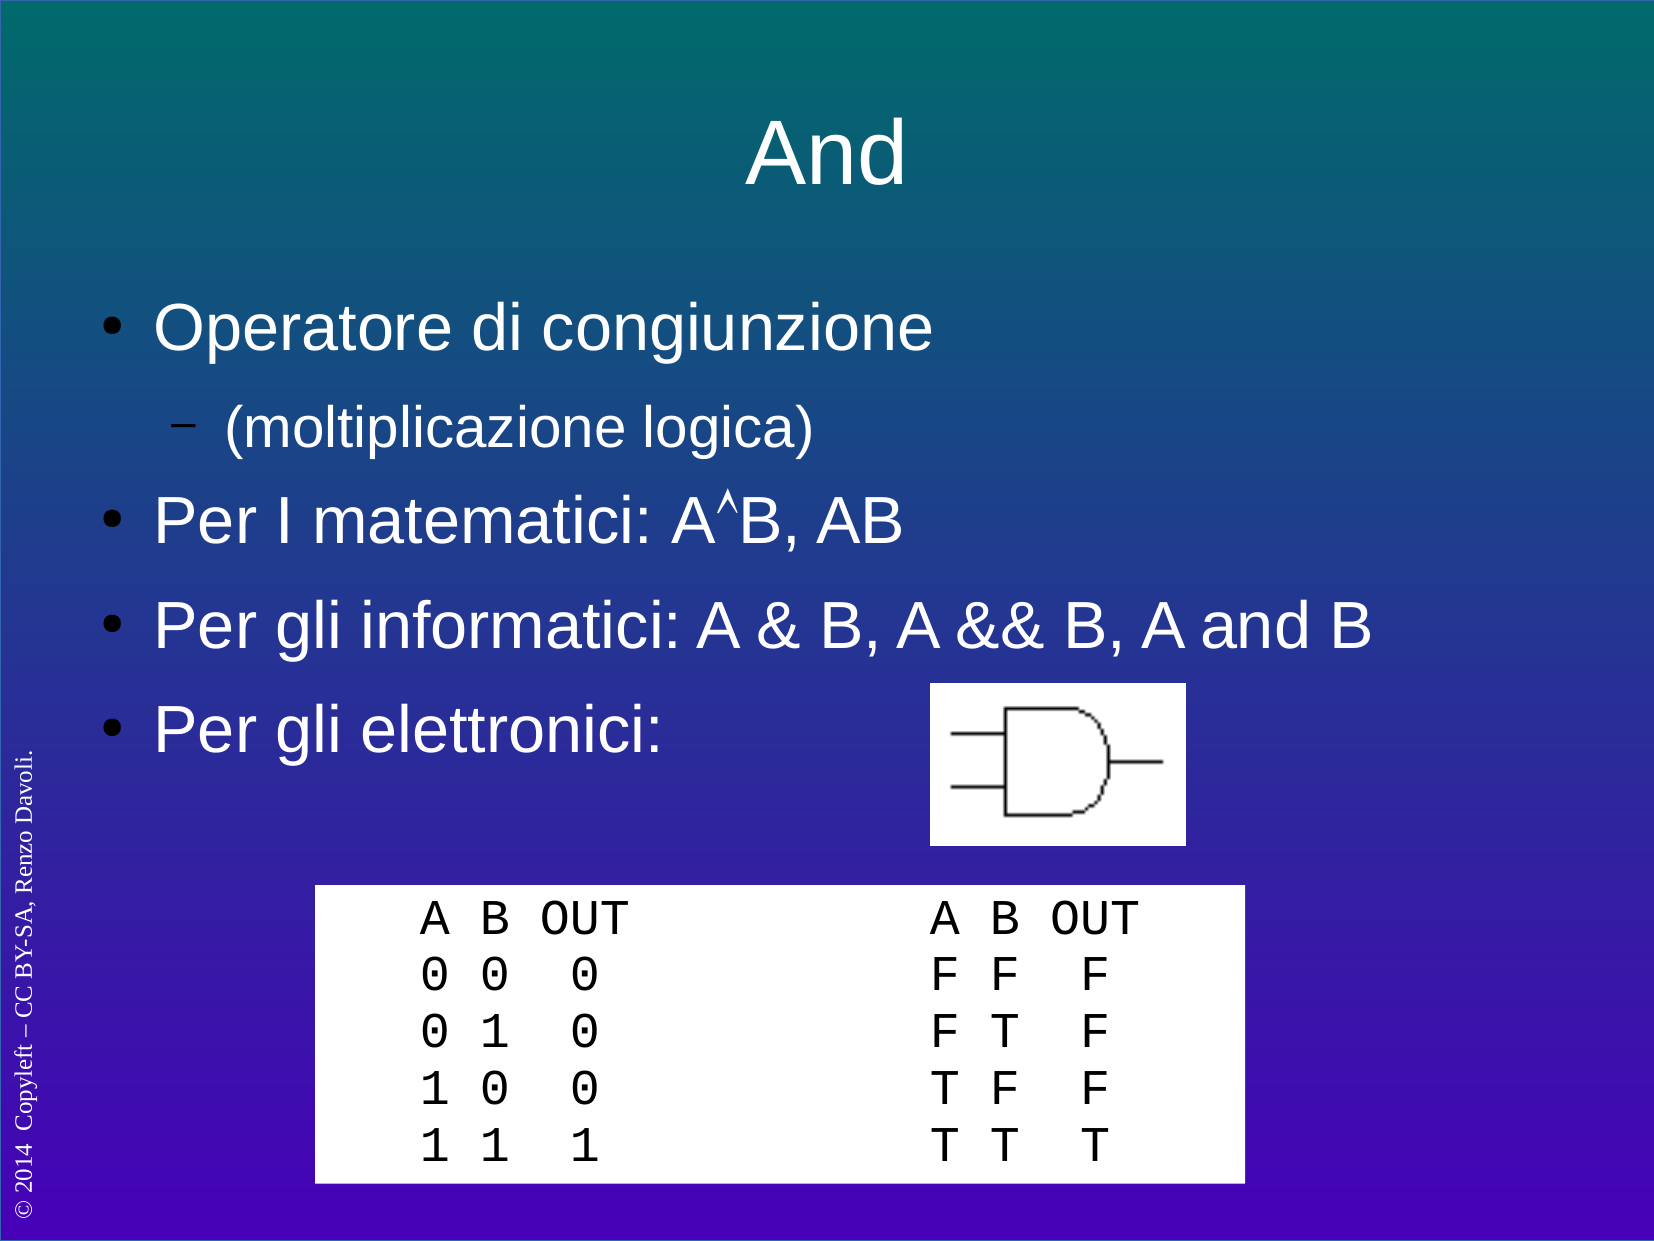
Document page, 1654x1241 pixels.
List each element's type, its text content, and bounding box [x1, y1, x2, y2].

picture [930, 683, 1186, 846]
text_box A B OUT A B OUT 0 0 0 F F F 0 1 0 F T F 1 0 0 T F F 1 1 1 T T T [315, 885, 1246, 1184]
list Operatore di congiunzione (moltiplicazione logica) Per I matematici: AÙB, AB Per gli informatici: A & B, A && B, A and B Per gli elettronici: [82, 290, 1571, 1010]
title And [82, 49, 1571, 257]
